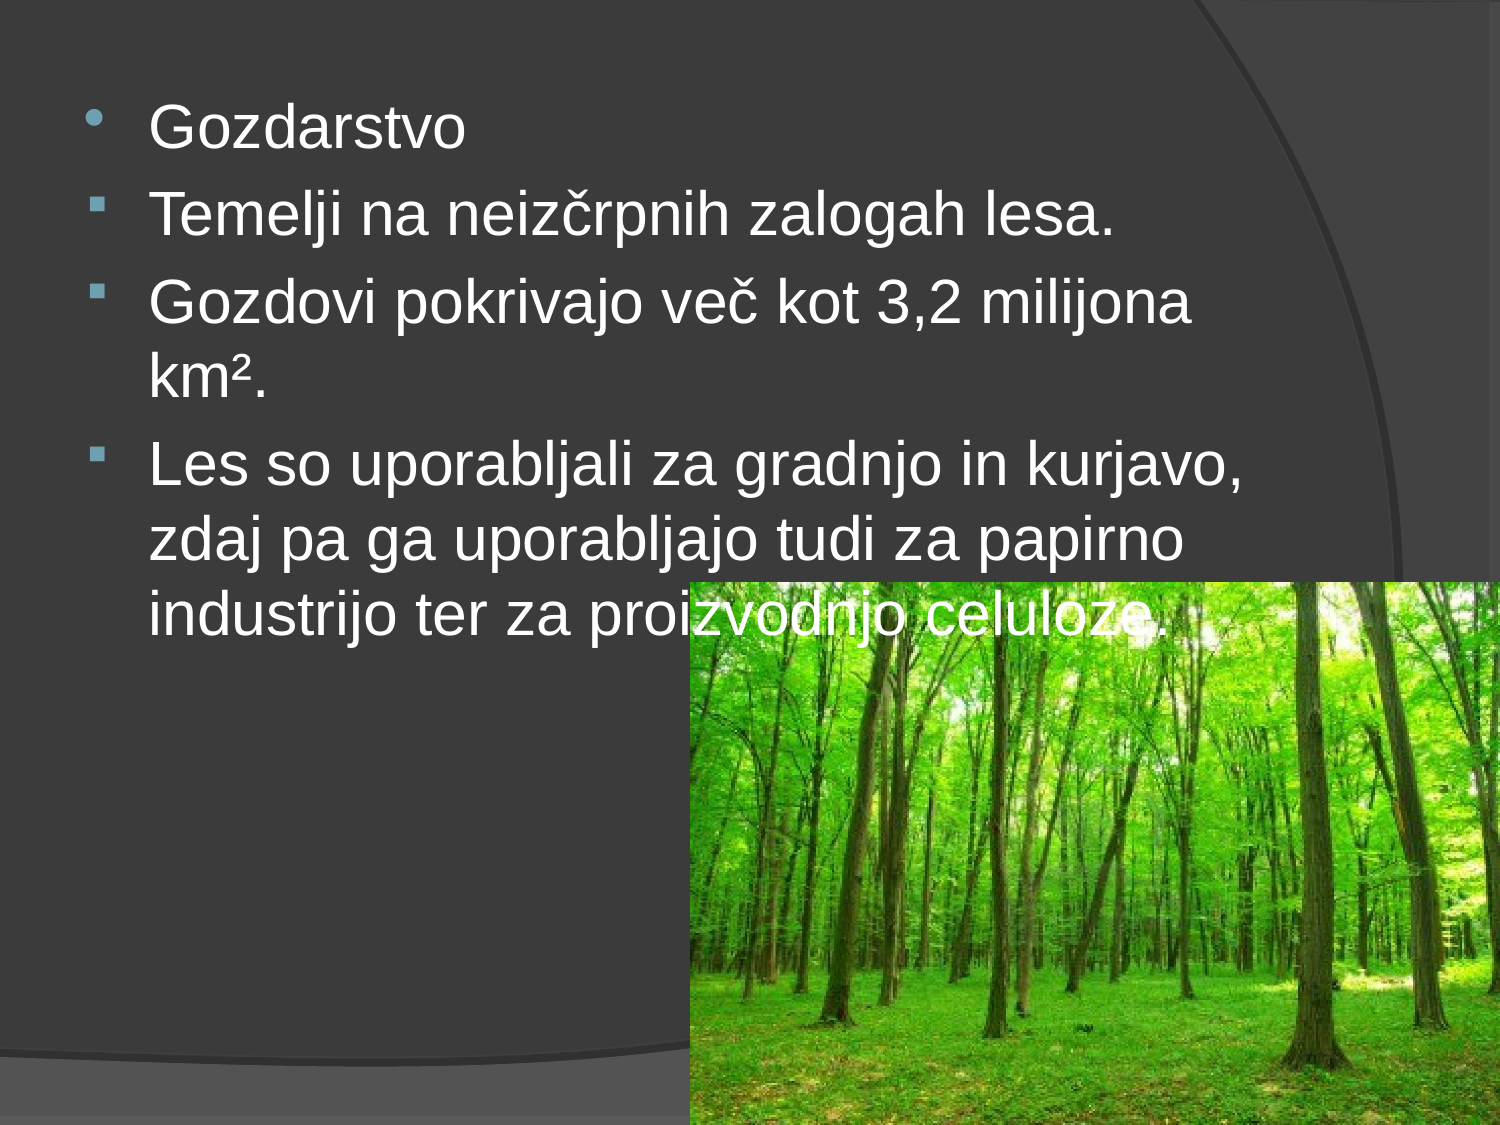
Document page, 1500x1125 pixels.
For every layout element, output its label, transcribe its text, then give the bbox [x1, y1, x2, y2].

picture [690, 582, 1500, 1125]
list Gozdarstvo Temelji na neizčrpnih zalogah lesa. Gozdovi pokrivajo več kot 3,2 milijona km². Les so uporabljali za gradnjo in kurjavo, zdaj pa ga uporabljajo tudi za papirno industrijo ter za proizvodnjo celuloze. [64, 78, 1300, 1005]
